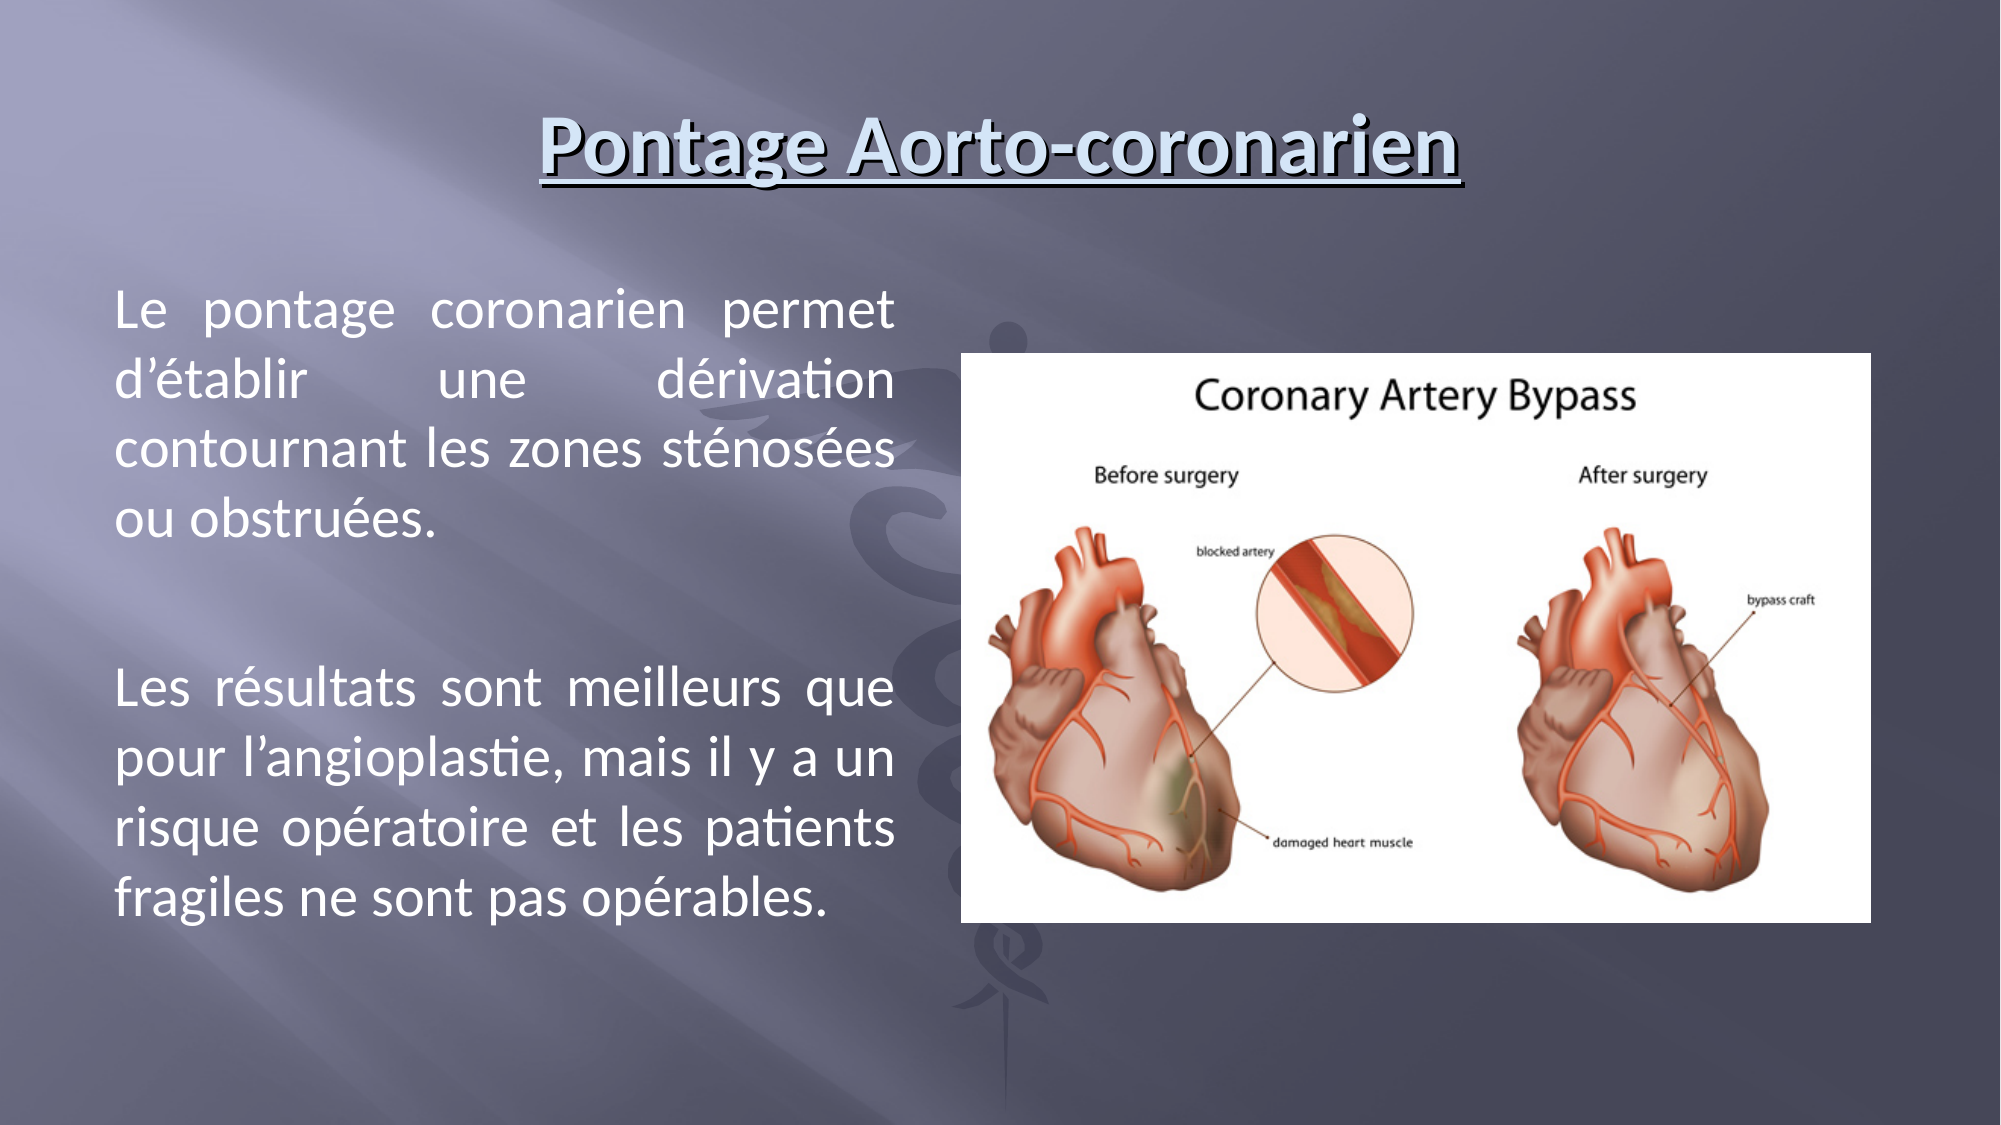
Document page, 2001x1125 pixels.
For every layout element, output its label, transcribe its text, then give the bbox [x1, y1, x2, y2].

list Le pontage coronarien permet d’établir une dérivation contournant les zones sténosées ou obstruées. Les résultats sont meilleurs que pour l’angioplastie, mais il y a un risque opératoire et les patients fragiles ne sont pas opérables. [99, 262, 934, 1036]
title Pontage Aorto-coronarien [99, 45, 1900, 233]
picture [961, 353, 1871, 923]
